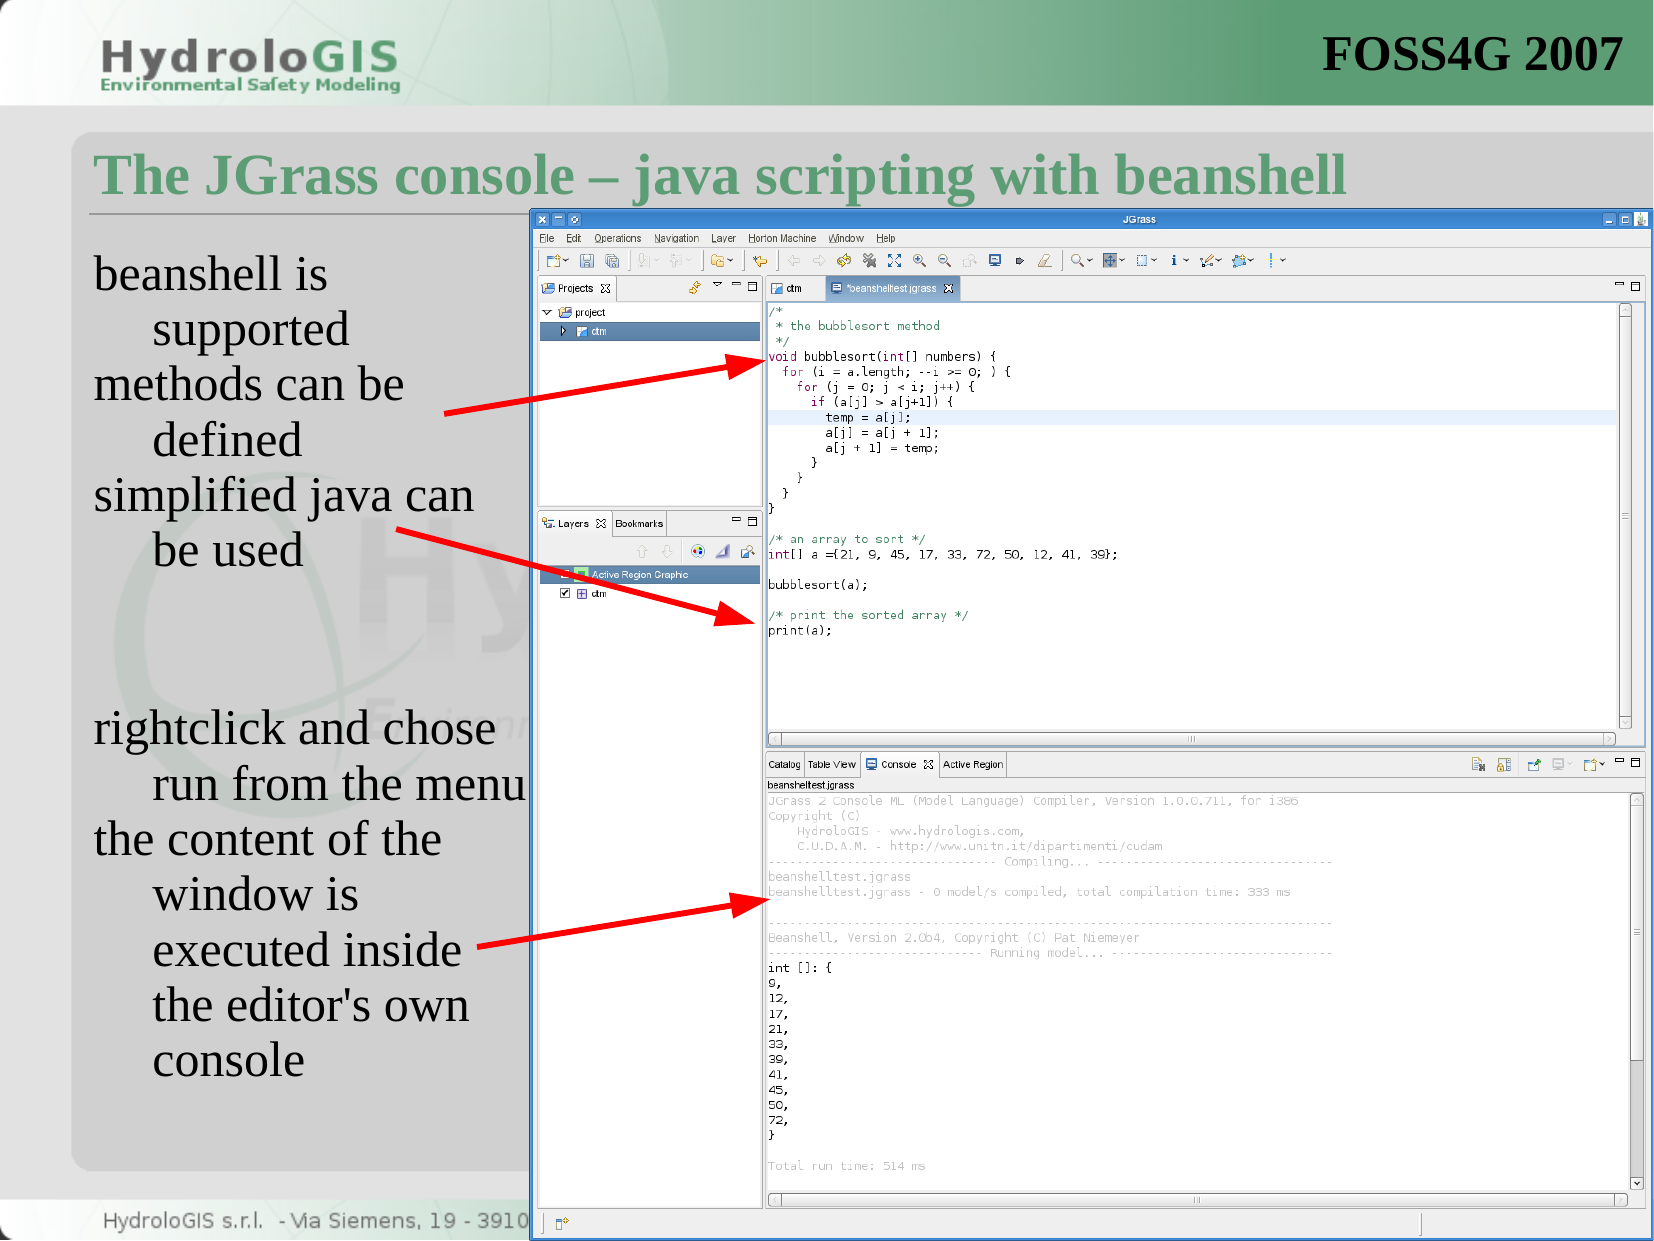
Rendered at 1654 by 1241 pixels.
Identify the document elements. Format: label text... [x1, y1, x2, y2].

text_box beanshell is supported methods can be defined simplified java can be used [93, 245, 528, 587]
title The JGrass console – java scripting with beanshell [93, 134, 1600, 215]
picture [0, 0, 1654, 1241]
text_box rightclick and chose run from the menu the content of the window is executed inside the editor's own console [93, 700, 528, 1155]
